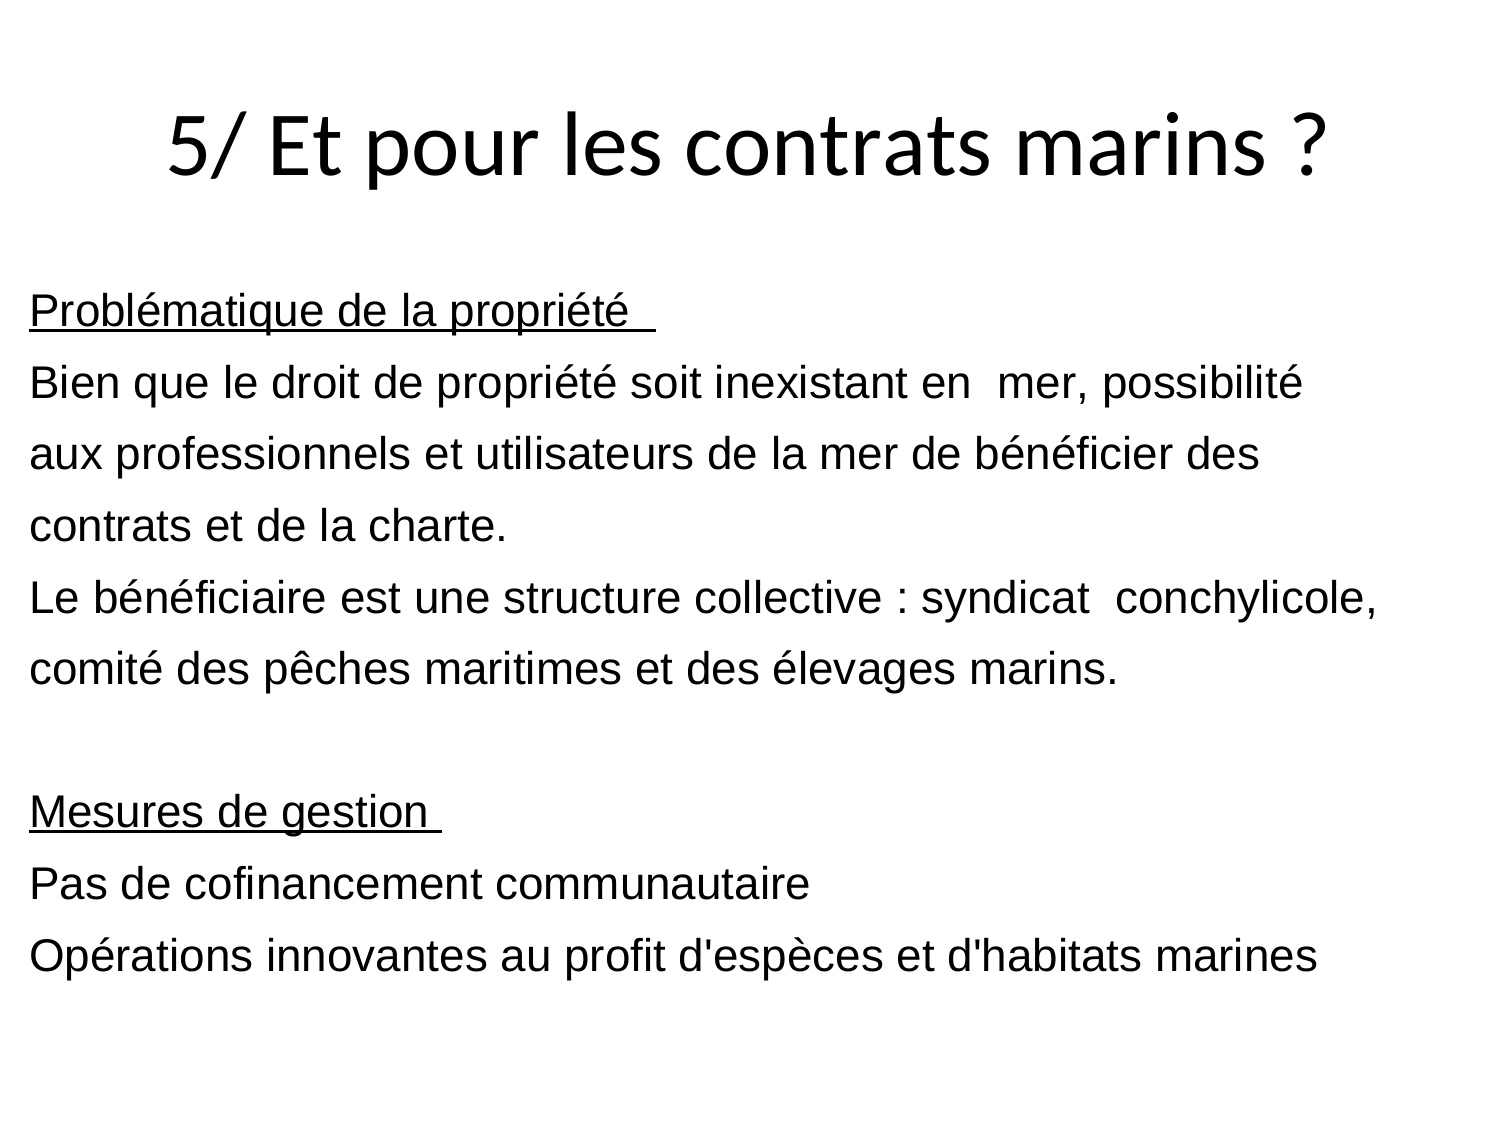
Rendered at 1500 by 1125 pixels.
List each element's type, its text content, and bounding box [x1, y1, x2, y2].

subtitle Problématique de la propriété Bien que le droit de propriété soit inexistant en mer, possibilité aux professionnels et utilisateurs de la mer de bénéficier des contrats et de la charte. Le bénéficiaire est une structure collective : syndicat conchylicole, comité des pêches maritimes et des élevages marins. Mesures de gestion Pas de cofinancement communautaire Opérations innovantes au profit d'espèces et d'habitats marines [29, 265, 1477, 996]
title 5/ Et pour les contrats marins ? [75, 13, 1424, 265]
